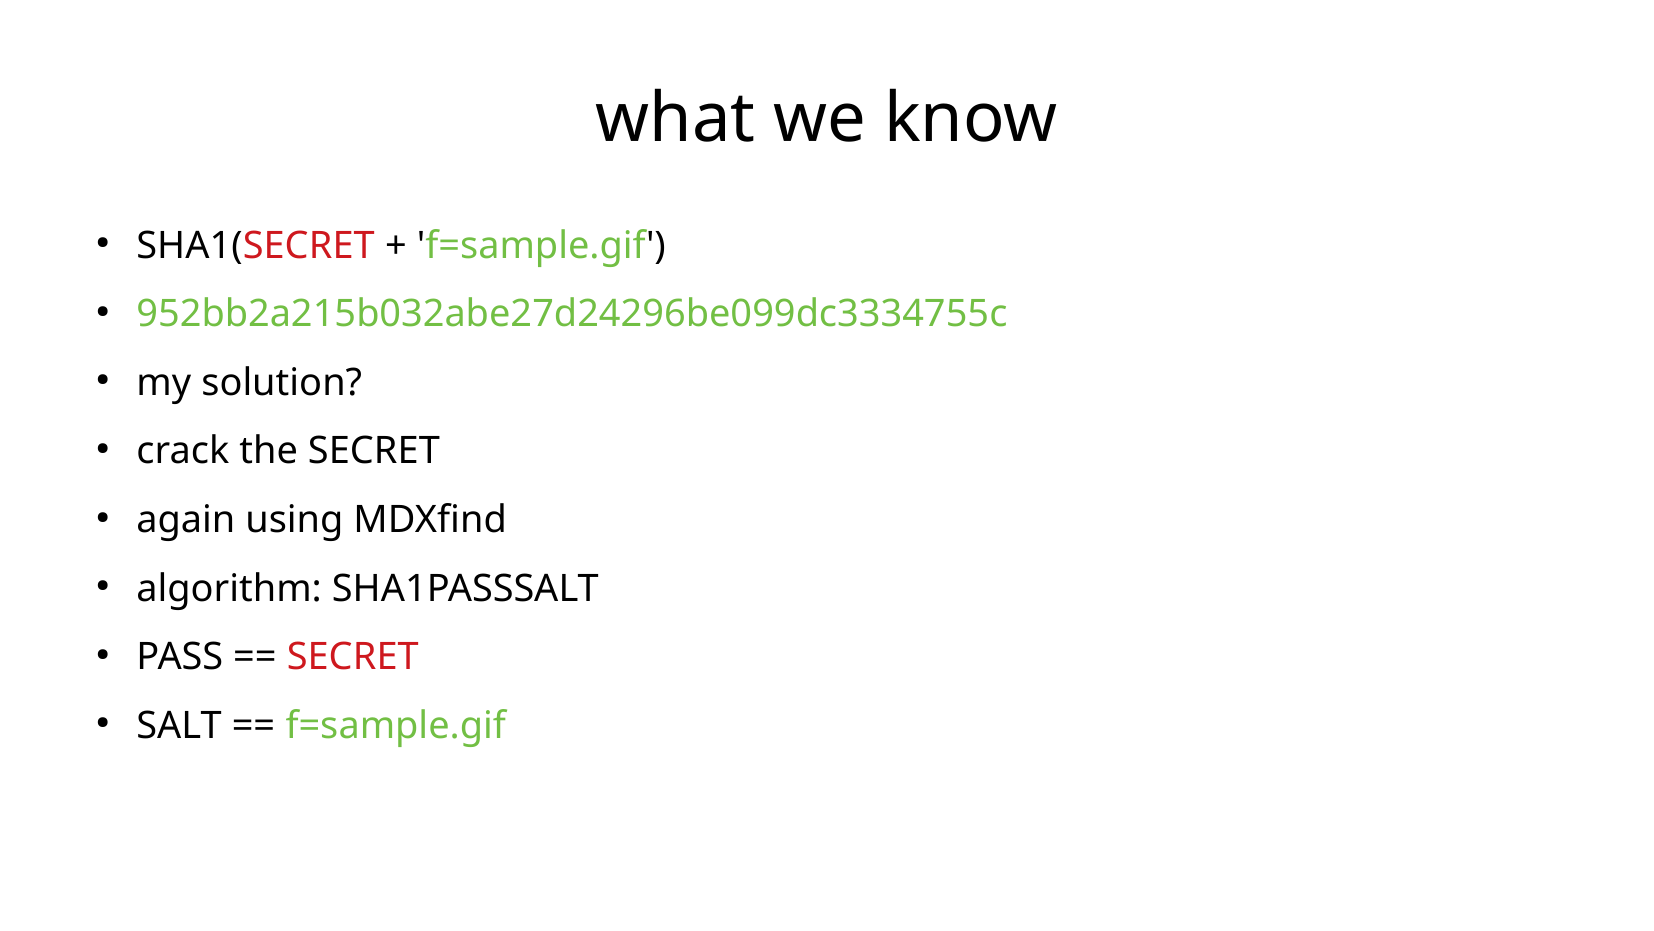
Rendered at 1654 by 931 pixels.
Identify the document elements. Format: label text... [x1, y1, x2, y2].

list SHA1(SECRET + 'f=sample.gif') 952bb2a215b032abe27d24296be099dc3334755c my solution? crack the SECRET again using MDXfind algorithm: SHA1PASSSALT PASS == SECRET SALT == f=sample.gif [82, 217, 1571, 758]
title what we know [82, 37, 1571, 193]
